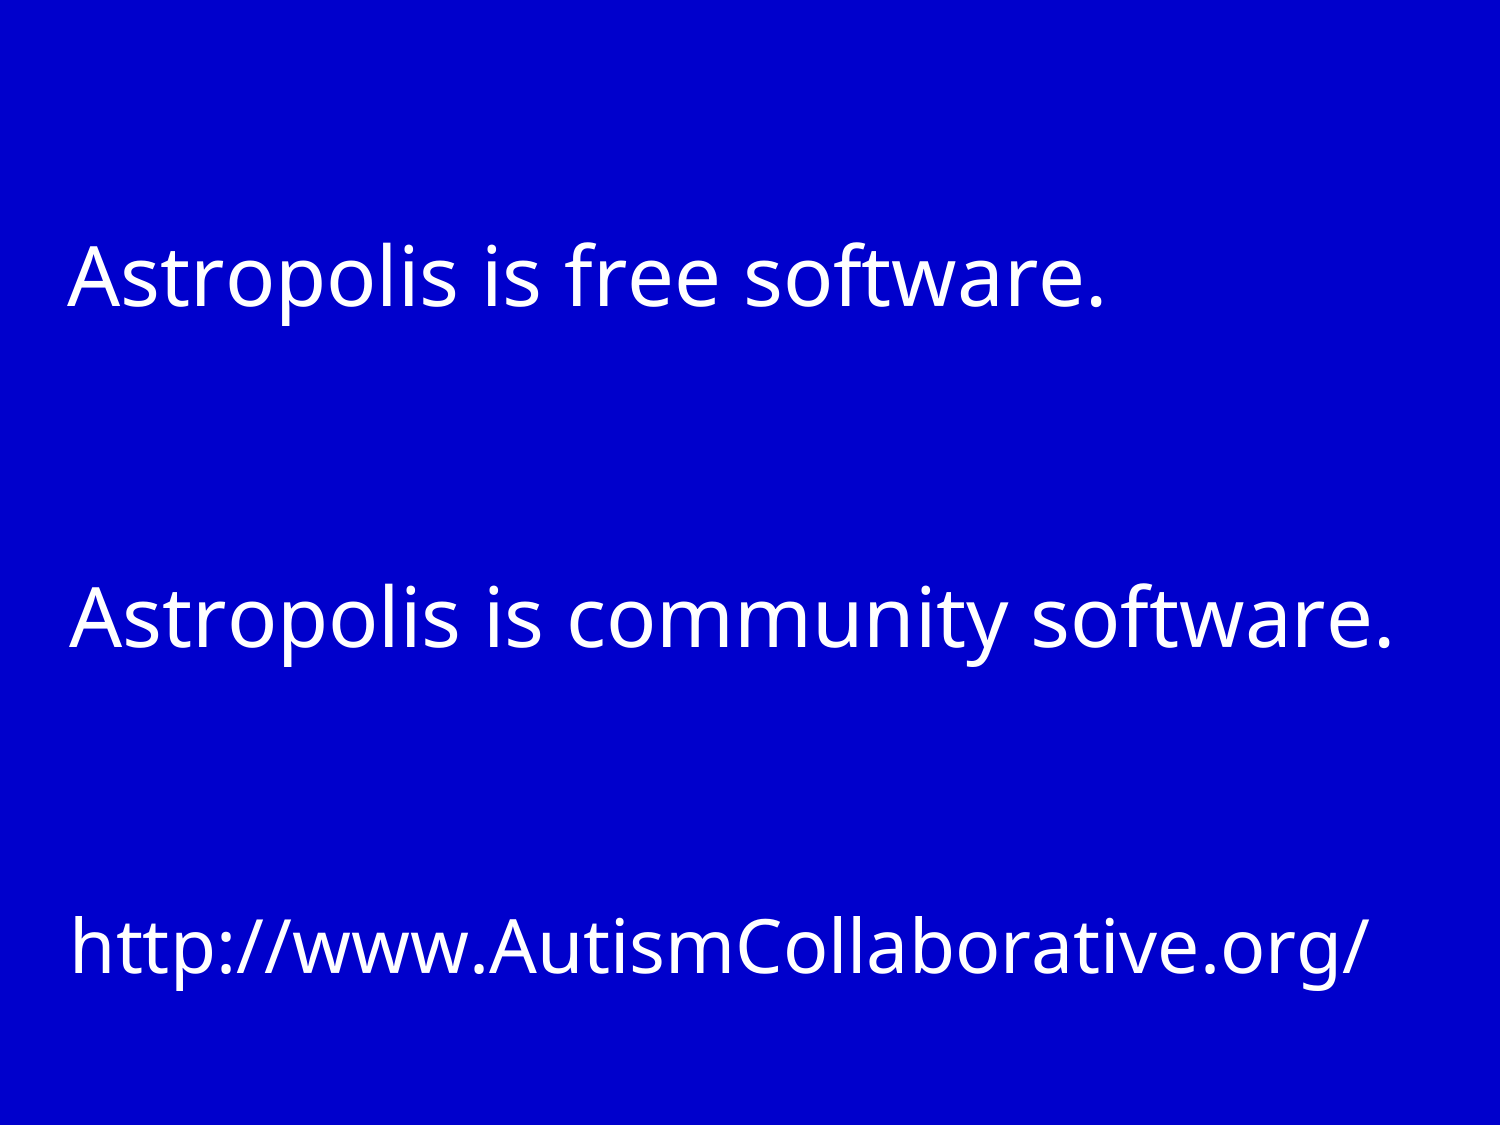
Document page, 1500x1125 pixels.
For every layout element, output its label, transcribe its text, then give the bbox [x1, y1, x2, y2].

title Astropolis is free software. Astropolis is community software. http://www.AutismCollaborative.org/ [52, 285, 1464, 872]
